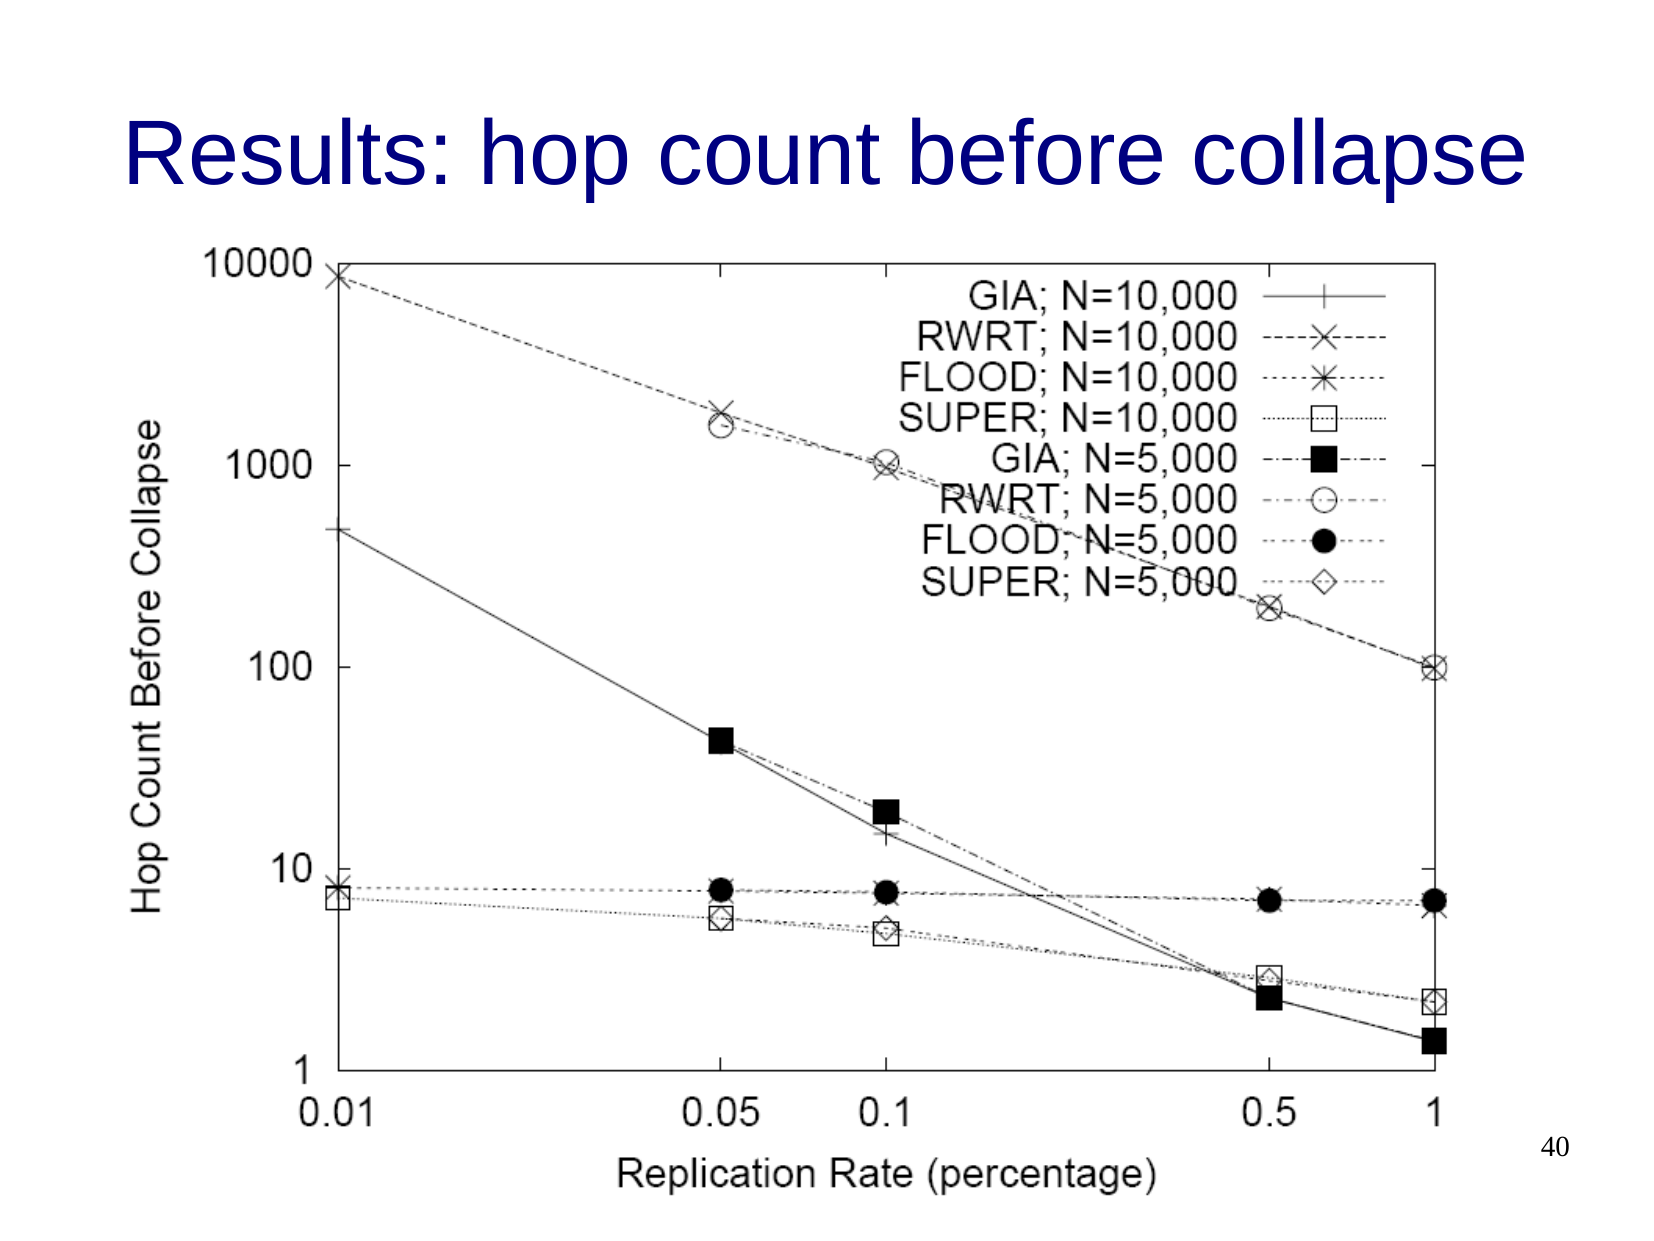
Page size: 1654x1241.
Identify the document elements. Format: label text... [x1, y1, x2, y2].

title Results: hop count before collapse [82, 49, 1571, 257]
picture [127, 246, 1458, 1200]
